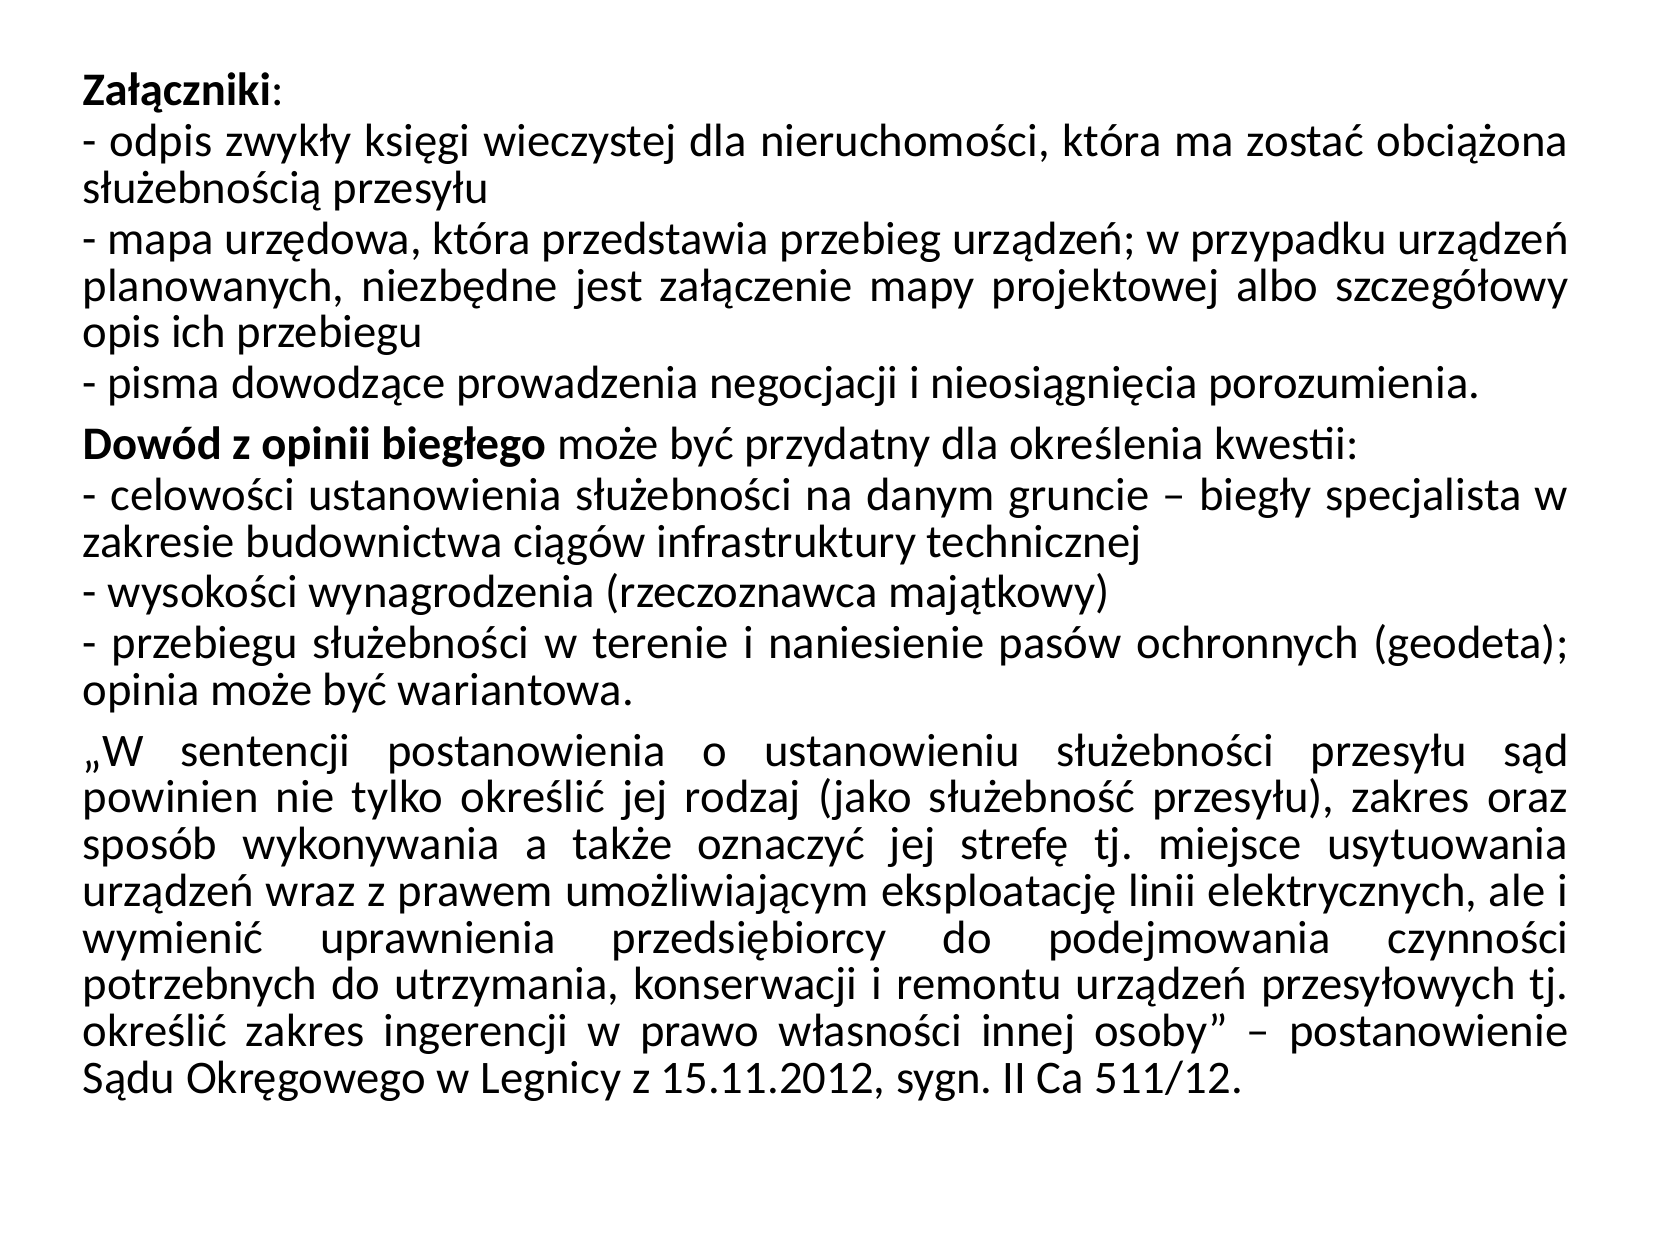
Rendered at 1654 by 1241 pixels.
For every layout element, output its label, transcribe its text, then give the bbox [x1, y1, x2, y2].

list Załączniki: - odpis zwykły księgi wieczystej dla nieruchomości, która ma zostać obciążona służebnością przesyłu - mapa urzędowa, która przedstawia przebieg urządzeń; w przypadku urządzeń planowanych, niezbędne jest załączenie mapy projektowej albo szczegółowy opis ich przebiegu - pisma dowodzące prowadzenia negocjacji i nieosiągnięcia porozumienia. Dowód z opinii biegłego może być przydatny dla określenia kwestii: - celowości ustanowienia służebności na danym gruncie – biegły specjalista w zakresie budownictwa ciągów infrastruktury technicznej - wysokości wynagrodzenia (rzeczoznawca majątkowy) - przebiegu służebności w terenie i naniesienie pasów ochronnych (geodeta); opinia może być wariantowa. „W sentencji postanowienia o ustanowieniu służebności przesyłu sąd powinien nie tylko określić jej rodzaj (jako służebność przesyłu), zakres oraz sposób wykonywania a także oznaczyć jej strefę tj. miejsce usytuowania urządzeń wraz z prawem umożliwiającym eksploatację linii elektrycznych, ale i wymienić uprawnienia przedsiębiorcy do podejmowania czynności potrzebnych do utrzymania, konserwacji i remontu urządzeń przesyłowych tj. określić zakres ingerencji w prawo własności innej osoby” – postanowienie Sądu Okręgowego w Legnicy z 15.11.2012, sygn. II Ca 511/12. [82, 70, 1571, 1109]
